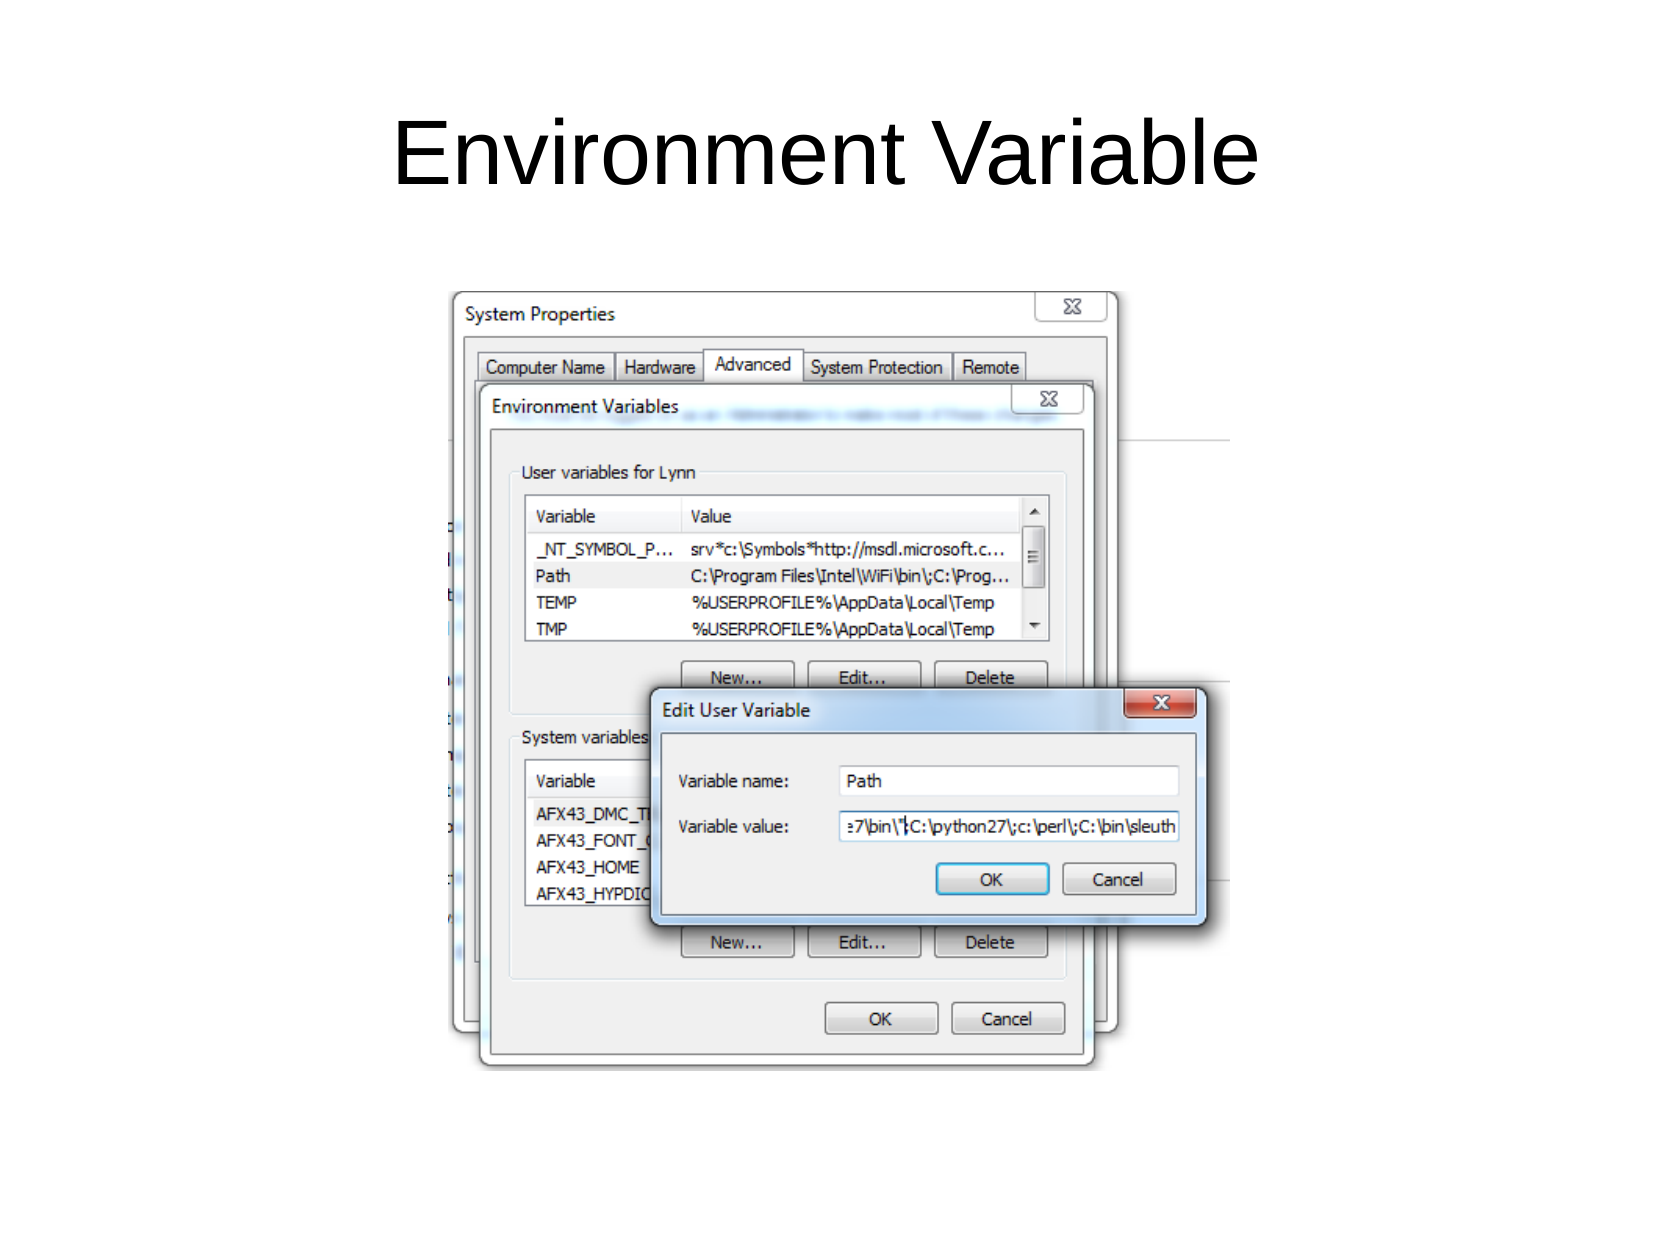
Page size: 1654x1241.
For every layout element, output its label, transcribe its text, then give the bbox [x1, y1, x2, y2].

title Environment Variable [82, 49, 1571, 257]
picture [448, 291, 1230, 1071]
